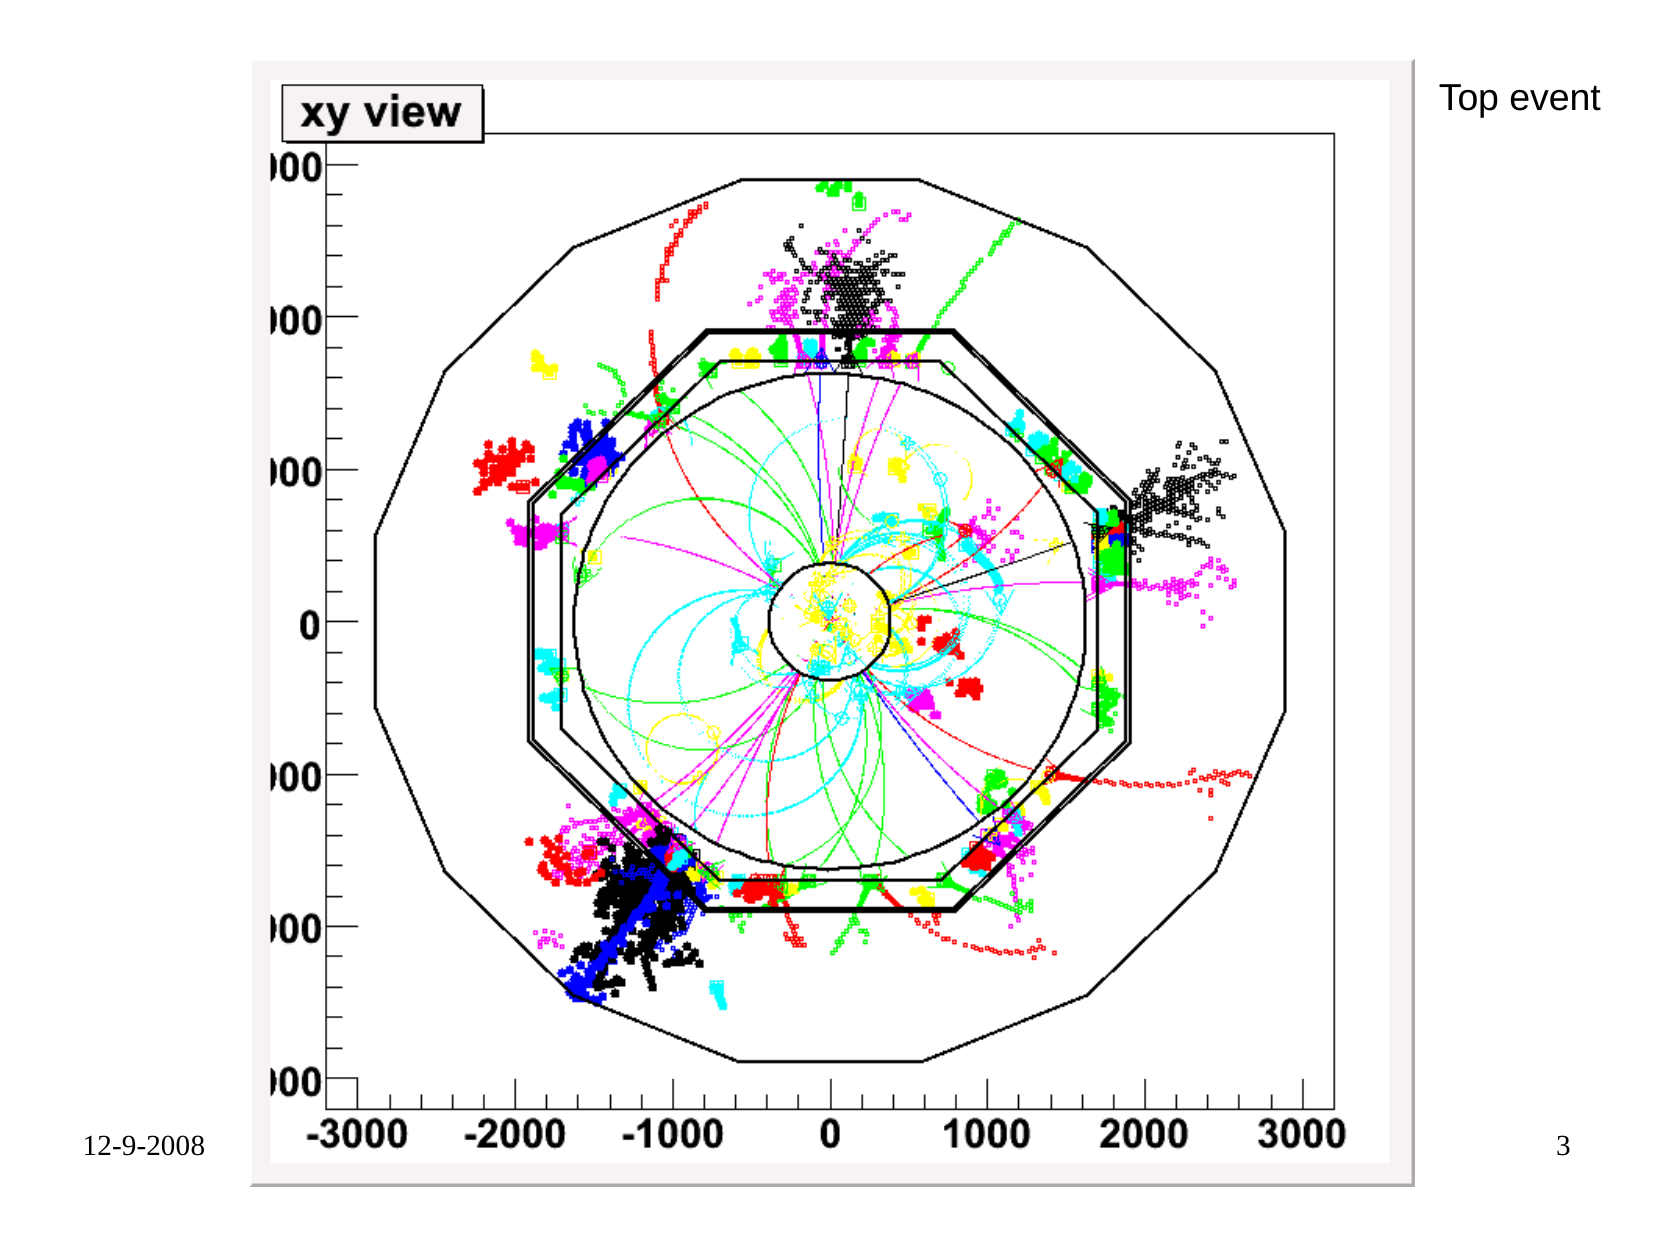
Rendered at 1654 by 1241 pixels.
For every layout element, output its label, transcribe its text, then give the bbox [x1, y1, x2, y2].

text_box Top event [1424, 69, 1617, 127]
picture [249, 58, 1415, 1188]
